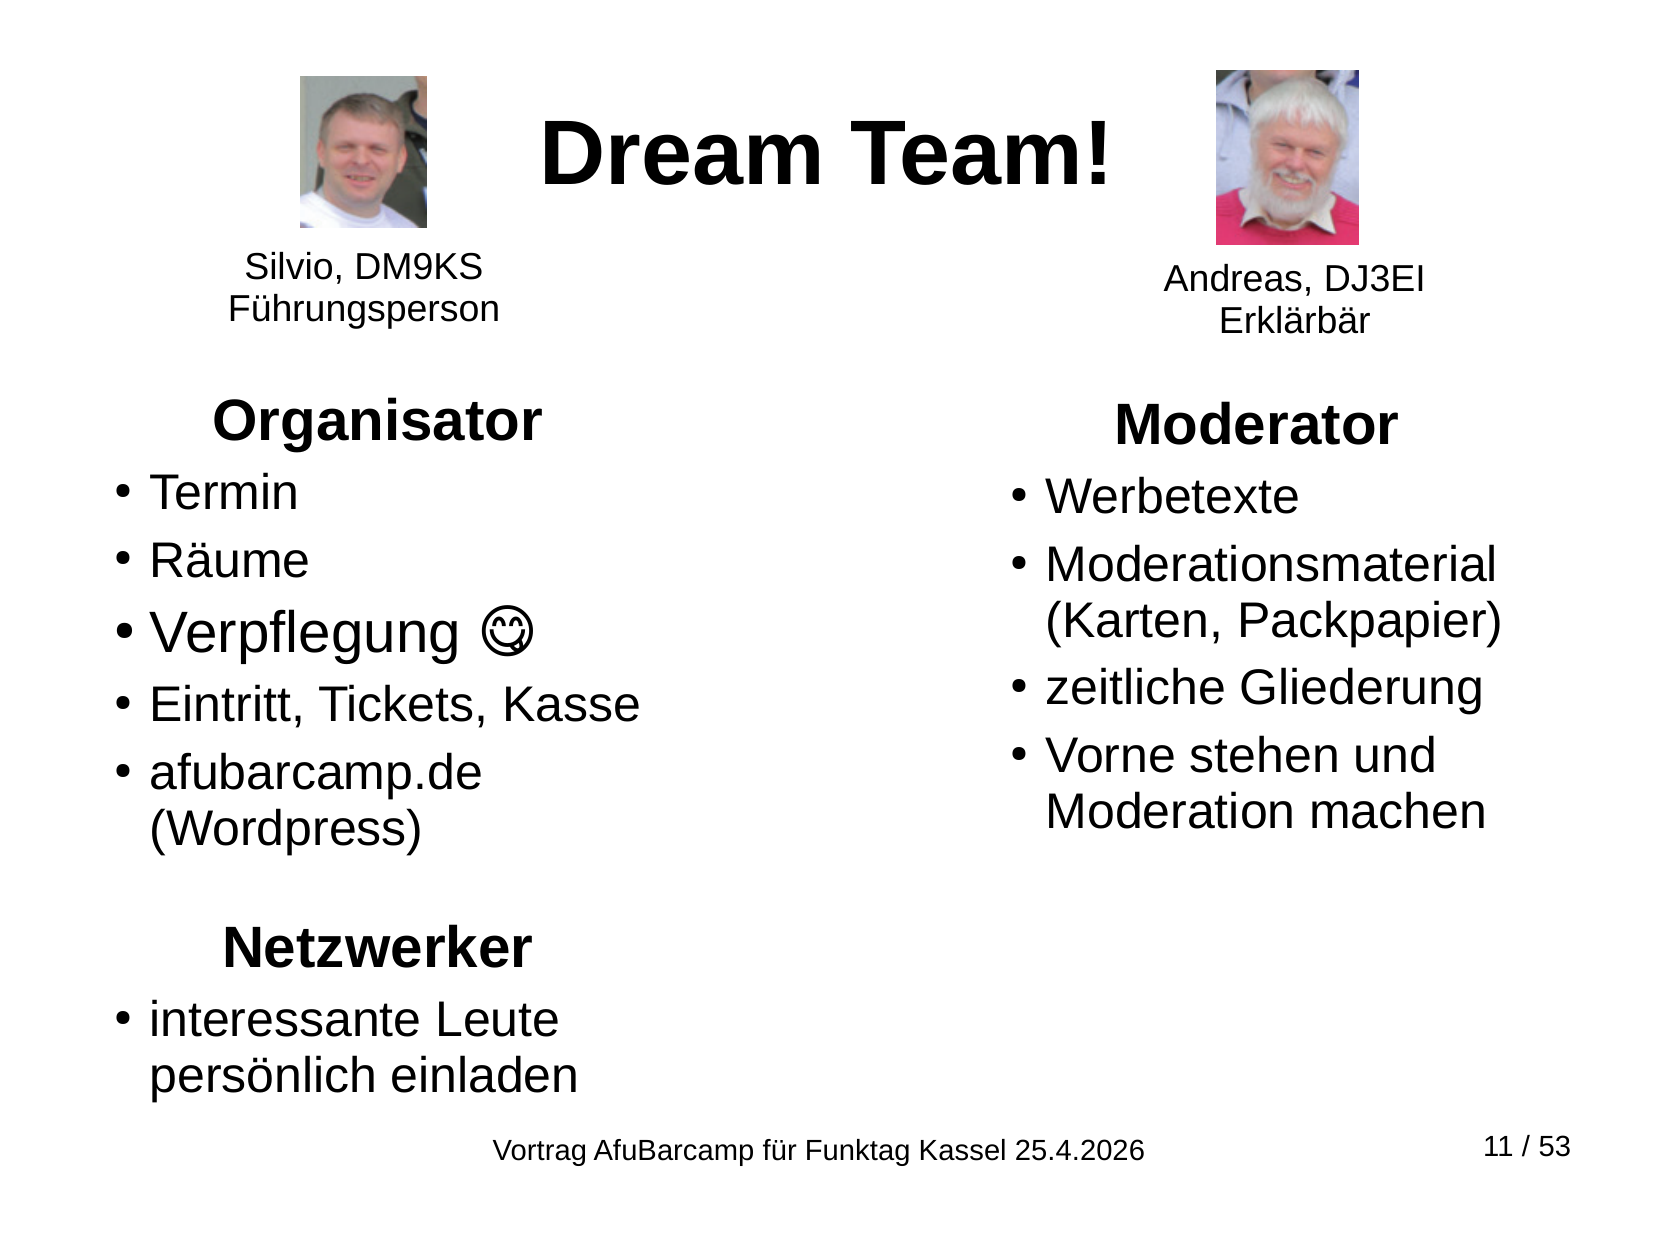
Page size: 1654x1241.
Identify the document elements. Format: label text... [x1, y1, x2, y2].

picture [1216, 70, 1359, 245]
title Dream Team! [82, 49, 1571, 257]
text_box Silvio, DM9KS Führungsperson [212, 238, 516, 338]
text_box Organisator Termin Räume Verpflegung 😋 Eintritt, Tickets, Kasse afubarcamp.de (Wordpress) Netzwerker interessante Leute persönlich einladen [82, 380, 674, 1111]
picture [300, 76, 427, 229]
text_box Moderator Werbetexte Moderationsmaterial (Karten, Packpapier) zeitliche Gliederung Vorne stehen und Moderation machen [995, 384, 1539, 893]
text_box Andreas, DJ3EI Erklärbär [1148, 250, 1441, 350]
